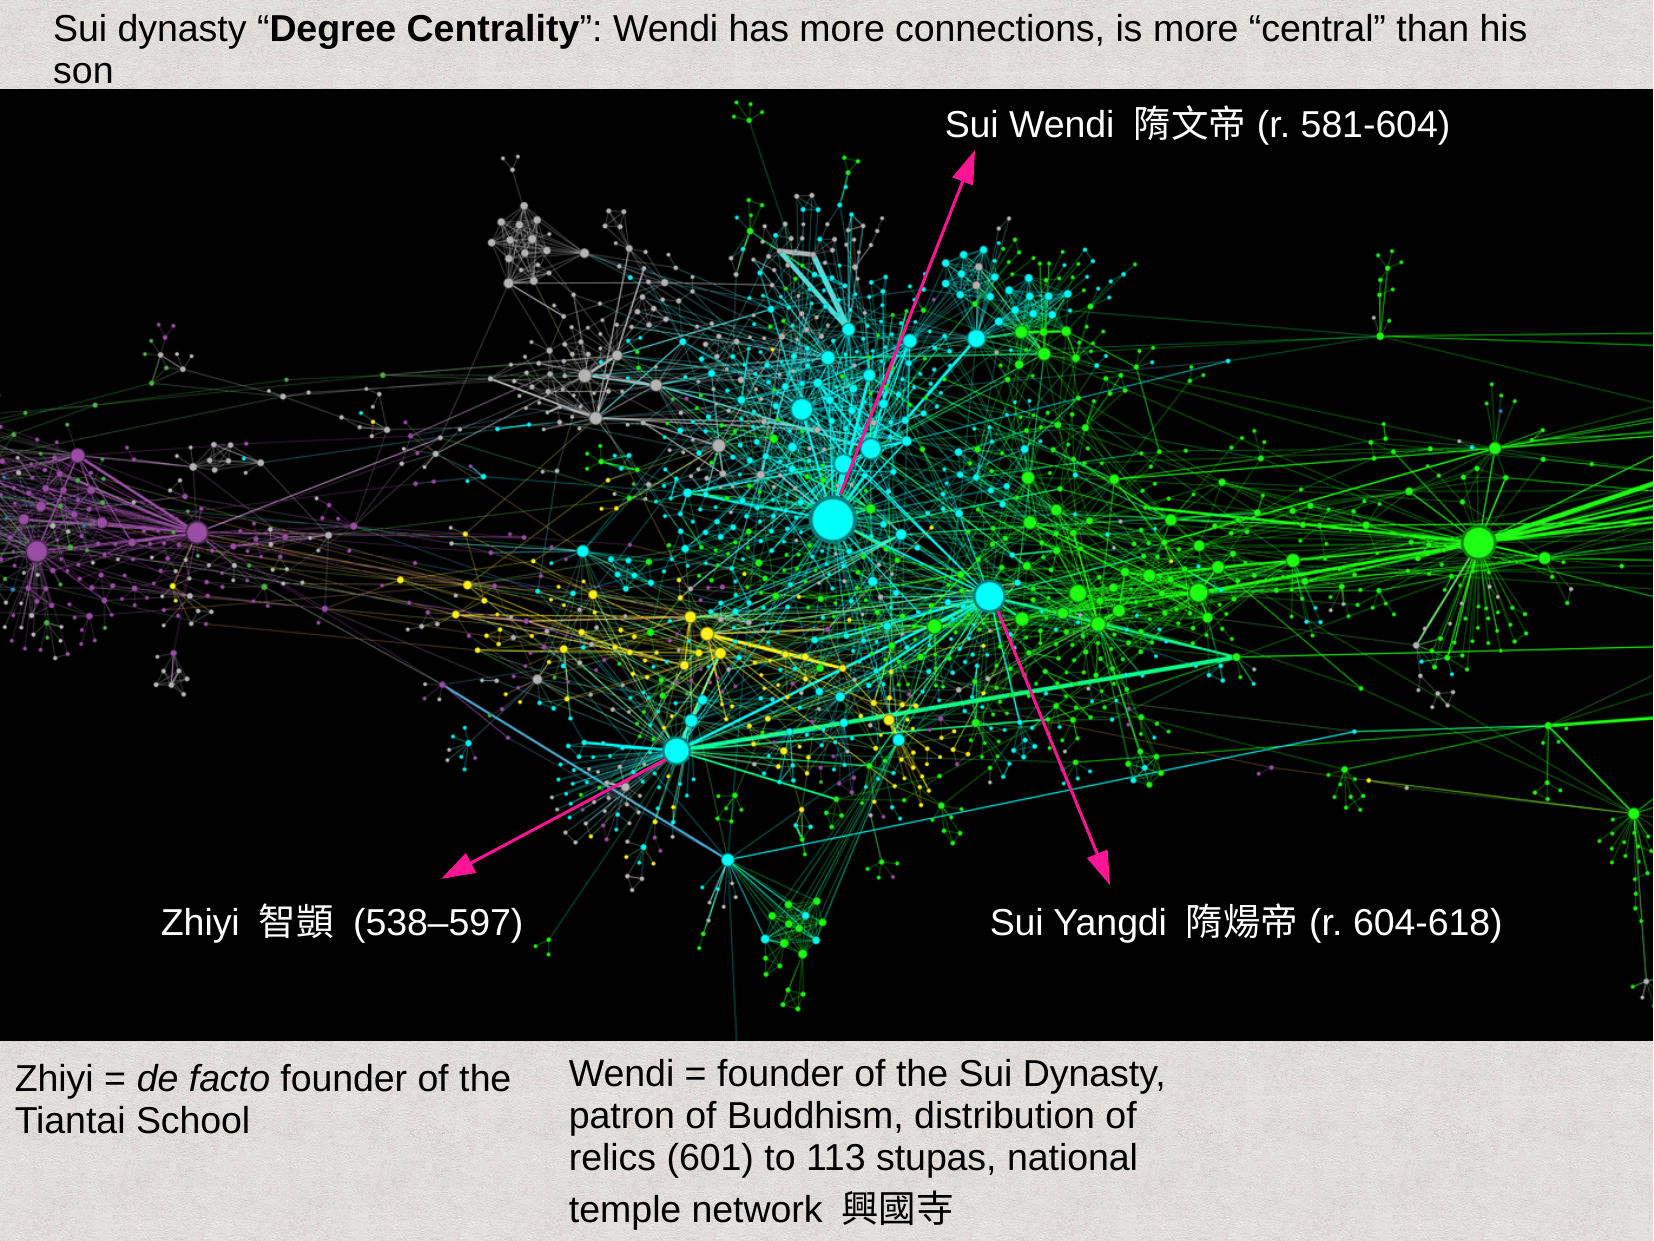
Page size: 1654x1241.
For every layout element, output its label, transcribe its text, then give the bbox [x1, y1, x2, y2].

text_box Sui Wendi 隋文帝(r. 581-604) [930, 86, 1486, 181]
text_box Sui Yangdi 隋煬帝(r. 604-618) [975, 885, 1561, 961]
text_box Sui dynasty “Degree Centrality”: Wendi has more connections, is more “central” than his son [38, 0, 1603, 89]
text_box Zhiyi = de facto founder of the Tiantai School [0, 1050, 554, 1241]
text_box Wendi = founder of the Sui Dynasty, patron of Buddhism, distribution of relics (601) to 113 stupas, national temple network 興國寺 [554, 1045, 1195, 1241]
text_box Zhiyi 智顗 (538–597) [146, 885, 577, 961]
picture [0, 0, 1654, 1241]
